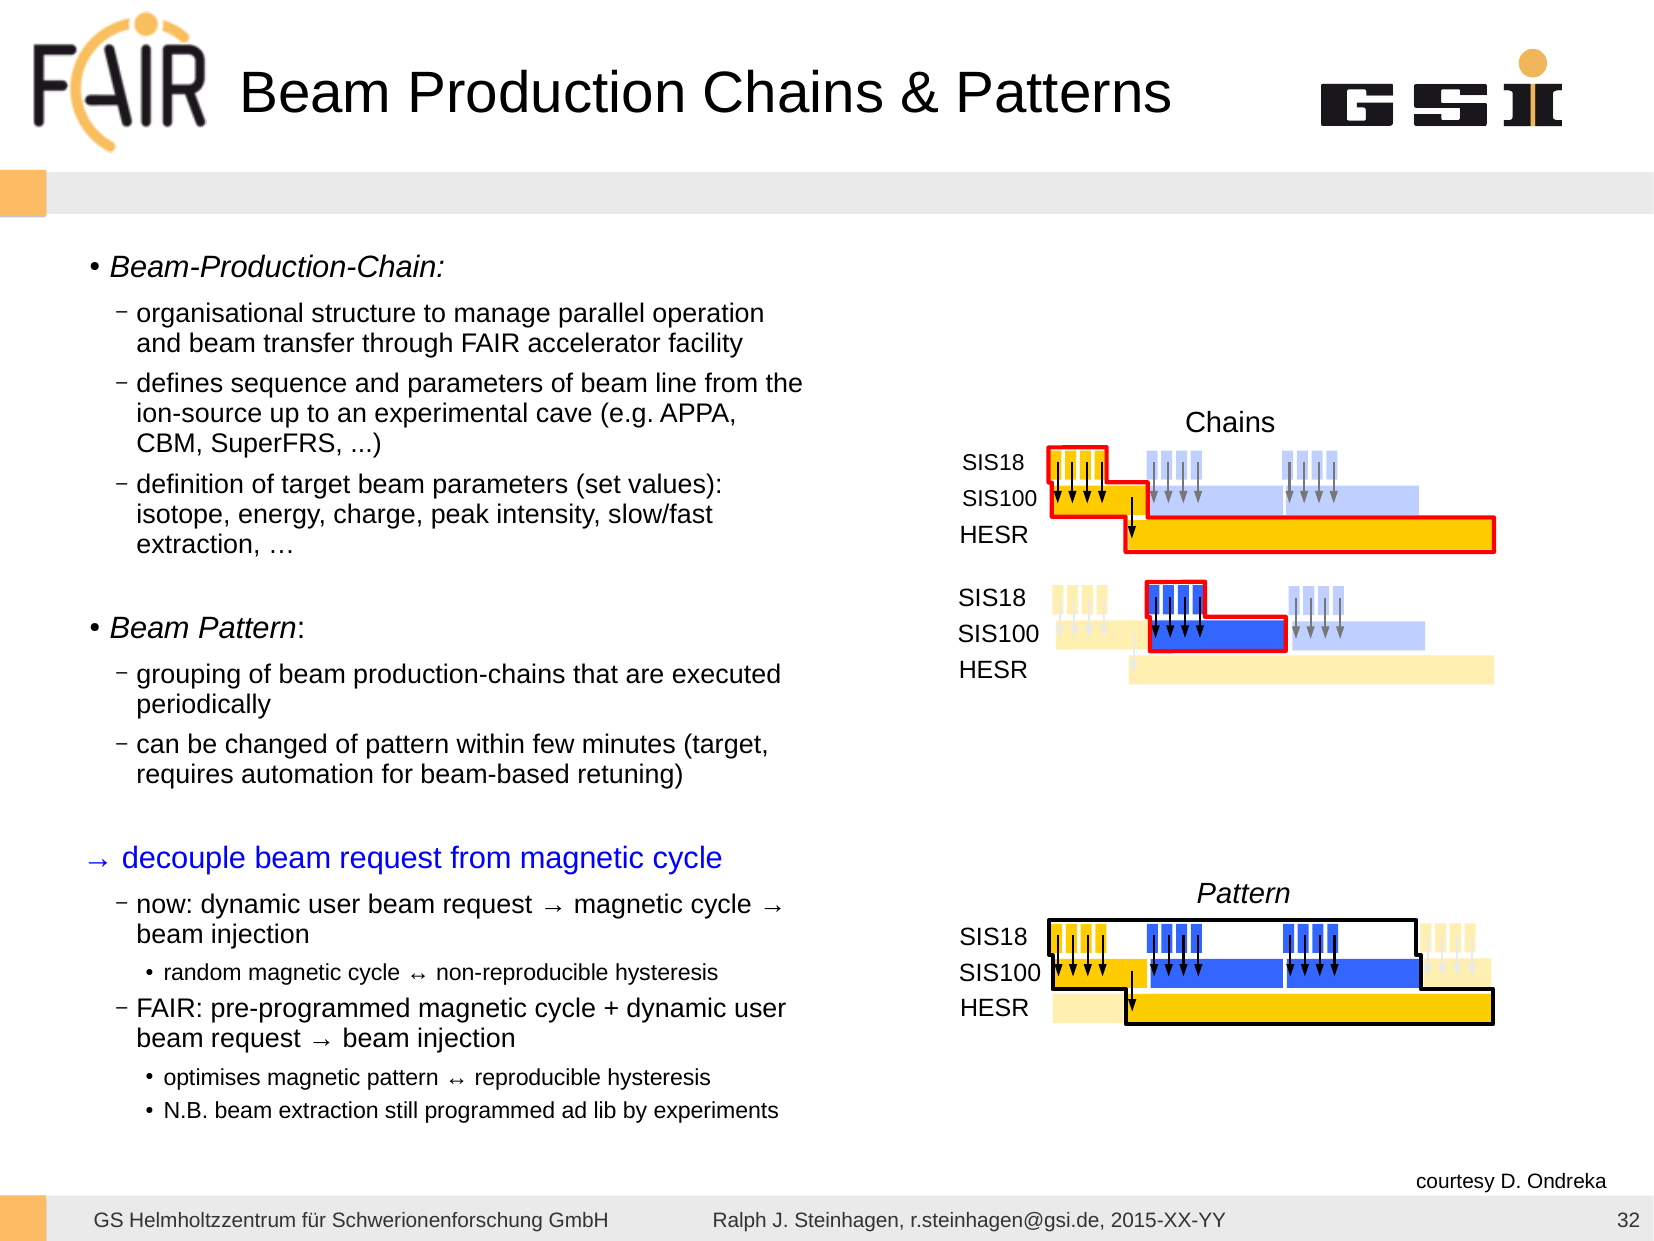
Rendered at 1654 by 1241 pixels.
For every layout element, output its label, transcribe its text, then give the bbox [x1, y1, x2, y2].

text_box [1080, 923, 1092, 953]
text_box [1420, 923, 1432, 953]
text_box [1296, 450, 1308, 480]
list Beam-Production-Chain: organisational structure to manage parallel operation and beam transfer through FAIR accelerator facility defines sequence and parameters of beam line from the ion-source up to an experimental cave (e.g. APPA, CBM, SuperFRS, ...) definition of target beam parameters (set values): isotope, energy, charge, peak intensity, slow/fast extraction, … Beam Pattern: grouping of beam production-chains that are executed periodically can be changed of pattern within few minutes (target, requires automation for beam-based retuning) → decouple beam request from magnetic cycle now: dynamic user beam request → magnetic cycle → beam injection random magnetic cycle ↔ non-reproducible hysteresis FAIR: pre-programmed magnetic cycle + dynamic user beam request → beam injection optimises magnetic pattern ↔ reproducible hysteresis N.B. beam extraction still programmed ad lib by experiments [82, 249, 809, 1158]
text_box [1190, 450, 1202, 480]
text_box [1096, 585, 1108, 615]
text_box [1423, 958, 1492, 987]
text_box HESR [958, 653, 1029, 684]
text_box [1326, 450, 1338, 480]
text_box [1327, 923, 1339, 953]
text_box [1052, 993, 1124, 1024]
text_box [1283, 923, 1295, 953]
picture [33, 10, 207, 155]
text_box [1150, 485, 1284, 515]
text_box [1079, 450, 1091, 480]
text_box Pattern [1181, 867, 1307, 917]
text_box SIS18 [962, 447, 1025, 475]
text_box [1128, 655, 1495, 685]
text_box [1177, 585, 1189, 615]
text_box Chains [1170, 396, 1292, 447]
text_box [1055, 958, 1147, 988]
text_box [1435, 923, 1447, 953]
text_box [1192, 585, 1202, 615]
text_box [1303, 586, 1315, 616]
text_box [1094, 450, 1104, 480]
text_box SIS18 [958, 581, 1027, 612]
text_box SIS100 [962, 483, 1038, 511]
text_box [1292, 621, 1426, 651]
text_box [1312, 923, 1324, 953]
text_box [1318, 586, 1330, 616]
text_box [1190, 923, 1202, 953]
text_box [1065, 923, 1077, 953]
text_box [1311, 450, 1323, 480]
text_box [1162, 585, 1174, 615]
text_box [1286, 958, 1419, 988]
text_box [1161, 923, 1173, 953]
picture [1319, 46, 1564, 129]
text_box [1288, 586, 1300, 616]
text_box [1150, 958, 1283, 988]
text_box [1285, 485, 1419, 515]
text_box HESR [959, 518, 1030, 549]
text_box [1095, 923, 1107, 953]
text_box HESR [960, 991, 1030, 1022]
text_box [1067, 585, 1079, 615]
text_box [1449, 923, 1461, 953]
text_box courtesy D. Ondreka [1401, 1162, 1644, 1205]
text_box [1146, 923, 1158, 953]
text_box [1081, 585, 1093, 615]
text_box [1297, 923, 1309, 953]
text_box [1282, 450, 1294, 480]
text_box [1128, 993, 1491, 1022]
text_box [1332, 586, 1344, 616]
text_box [1128, 520, 1491, 549]
text_box [1051, 923, 1063, 953]
text_box [1153, 620, 1283, 649]
text_box [1176, 450, 1188, 480]
text_box [1055, 620, 1147, 650]
text_box [1054, 485, 1145, 515]
text_box SIS100 [958, 956, 1042, 987]
text_box [1464, 923, 1476, 953]
text_box [1065, 450, 1077, 480]
title Beam Production Chains & Patterns [239, 20, 1289, 165]
text_box [1161, 450, 1173, 480]
text_box [1149, 585, 1160, 615]
text_box [1176, 923, 1188, 953]
text_box [1146, 450, 1158, 480]
text_box [1051, 450, 1062, 480]
text_box SIS100 [957, 618, 1041, 649]
text_box SIS18 [959, 920, 1029, 951]
text_box [1052, 585, 1064, 615]
